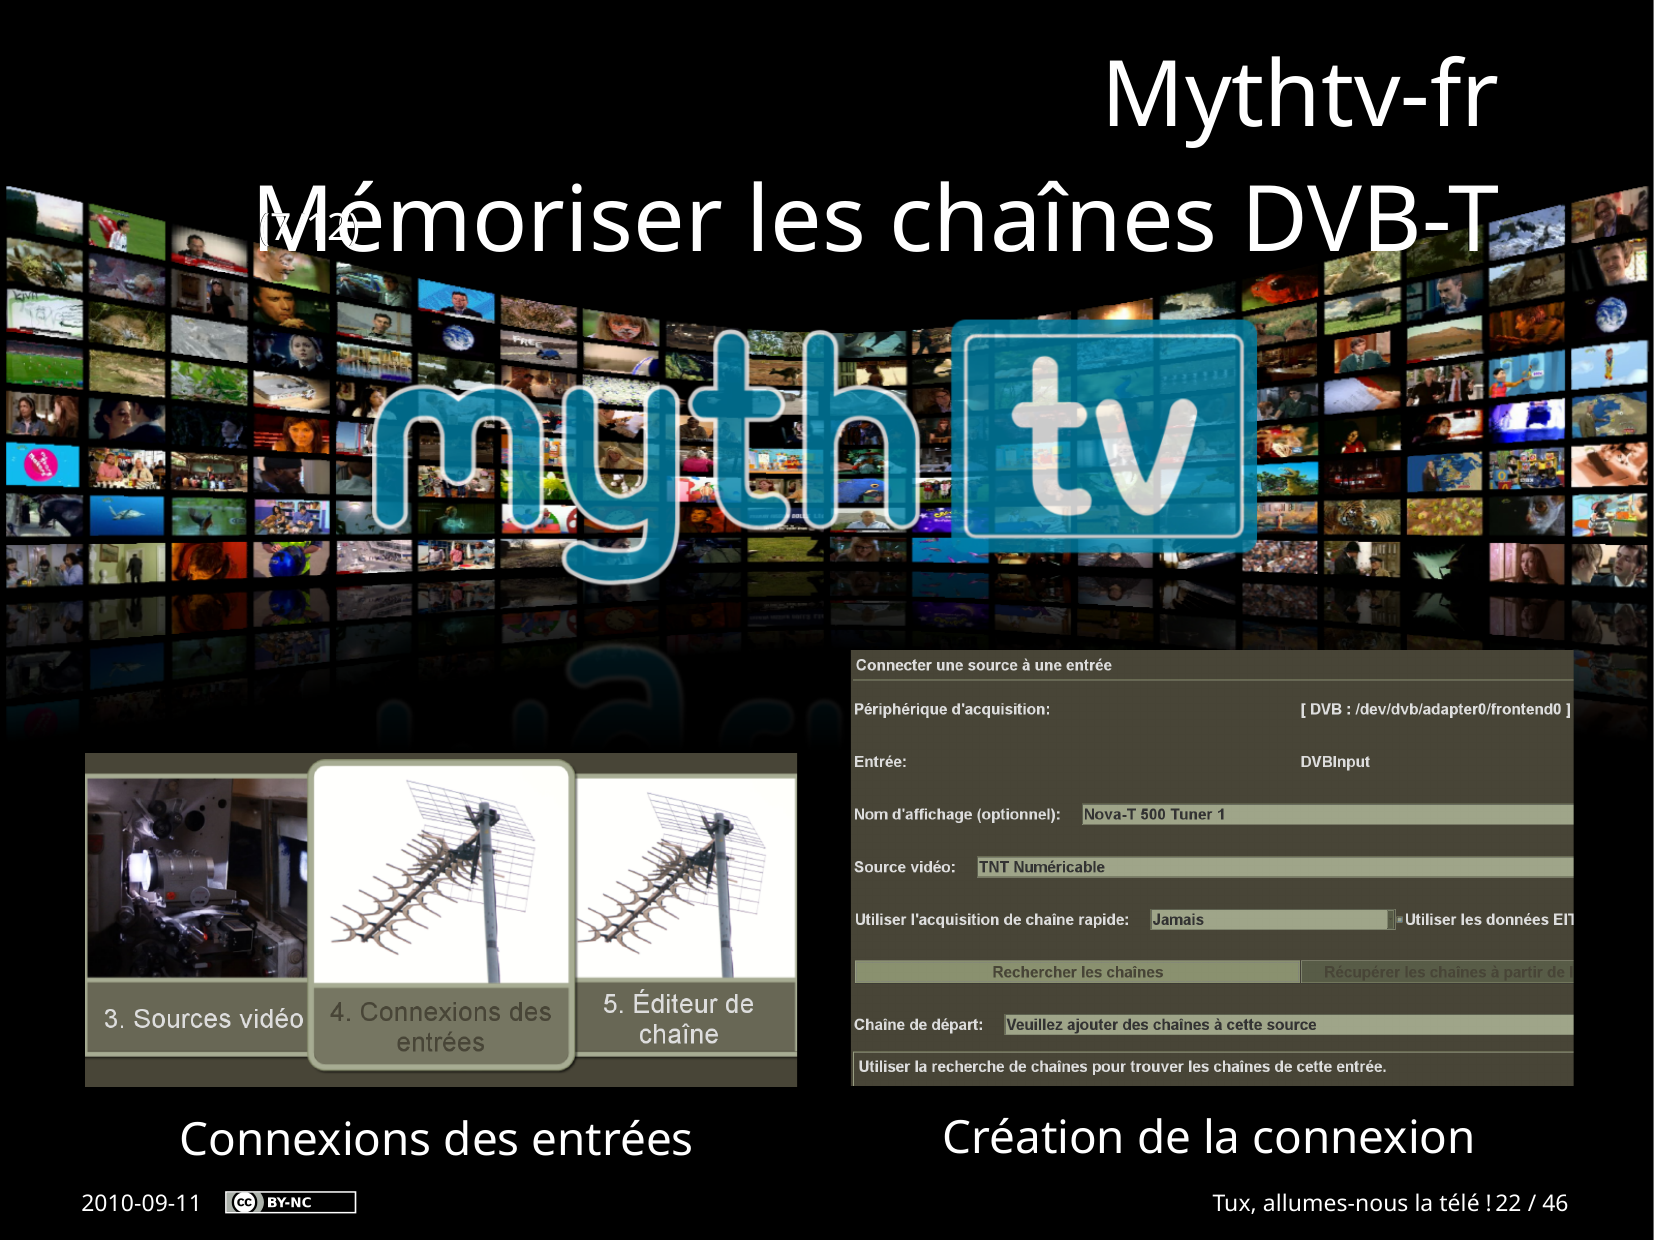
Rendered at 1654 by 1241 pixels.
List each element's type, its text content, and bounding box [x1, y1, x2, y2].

text_box (7/12) [244, 193, 395, 252]
list Création de la connexion [866, 1104, 1552, 1180]
list Connexions des entrées [82, 1106, 792, 1182]
title Mythtv-fr Mémoriser les chaînes DVB-T [82, 47, 1501, 259]
picture [0, 0, 1654, 1240]
